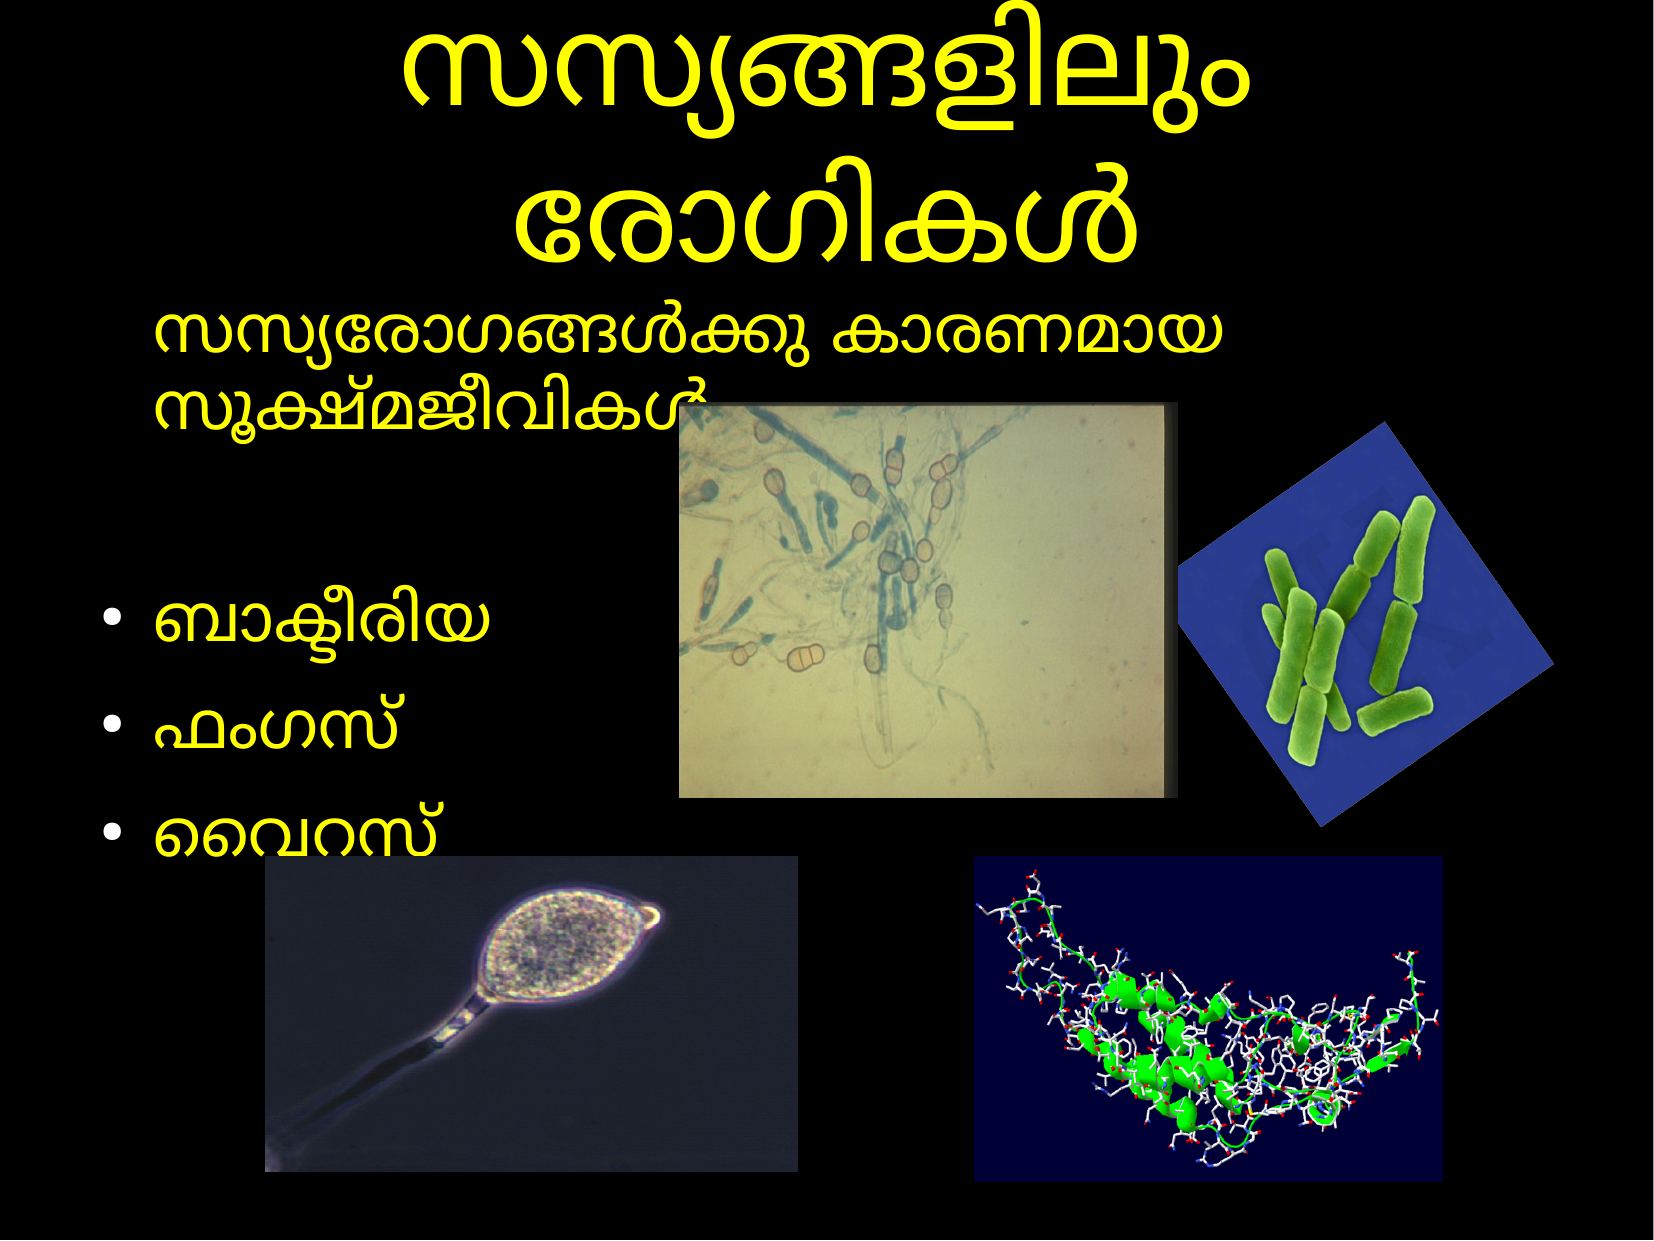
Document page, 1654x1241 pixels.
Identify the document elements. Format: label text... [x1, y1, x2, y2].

picture [679, 402, 1554, 827]
picture [974, 856, 1443, 1182]
title സസ്യങ്ങളിലും രോഗികള്‍ [82, 49, 1571, 257]
list സസ്യരോഗങ്ങള്‍ക്കു കാരണമായ സൂക്ഷ്മജീവികള്‍ ബാക്ടീരിയ ഫംഗസ് വൈറസ് [82, 290, 1418, 1109]
picture [265, 856, 798, 1172]
